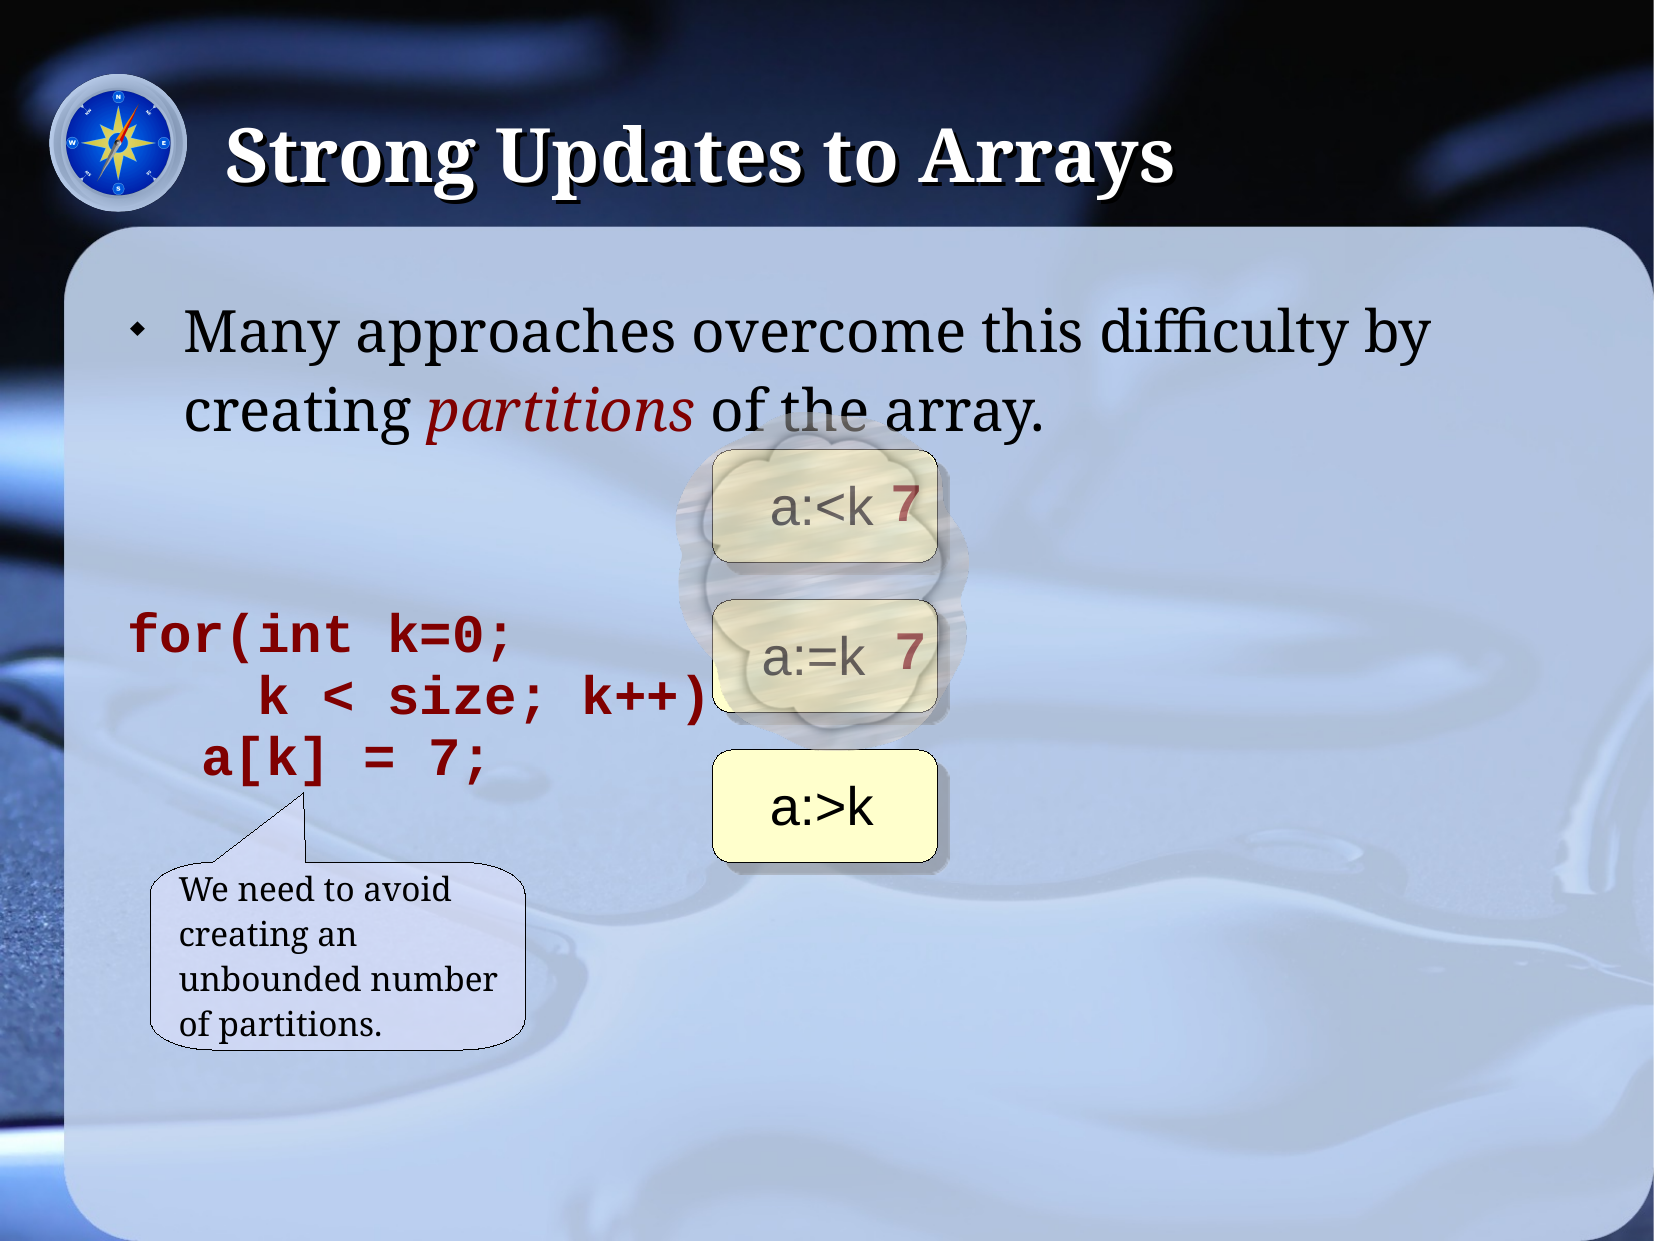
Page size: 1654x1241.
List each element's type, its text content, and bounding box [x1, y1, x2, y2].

text_box We need to avoid creating an unbounded number of partitions. [150, 826, 526, 1051]
picture [0, 0, 1654, 1241]
text_box for(int k=0; k < size; k++) a[k] = 7; [112, 600, 754, 826]
text_box a:>k [746, 768, 897, 845]
text_box [712, 751, 938, 863]
title Strong Updates to Arrays [225, 49, 1571, 257]
list Many approaches overcome this difficulty by creating partitions of the array. [112, 290, 1571, 1109]
